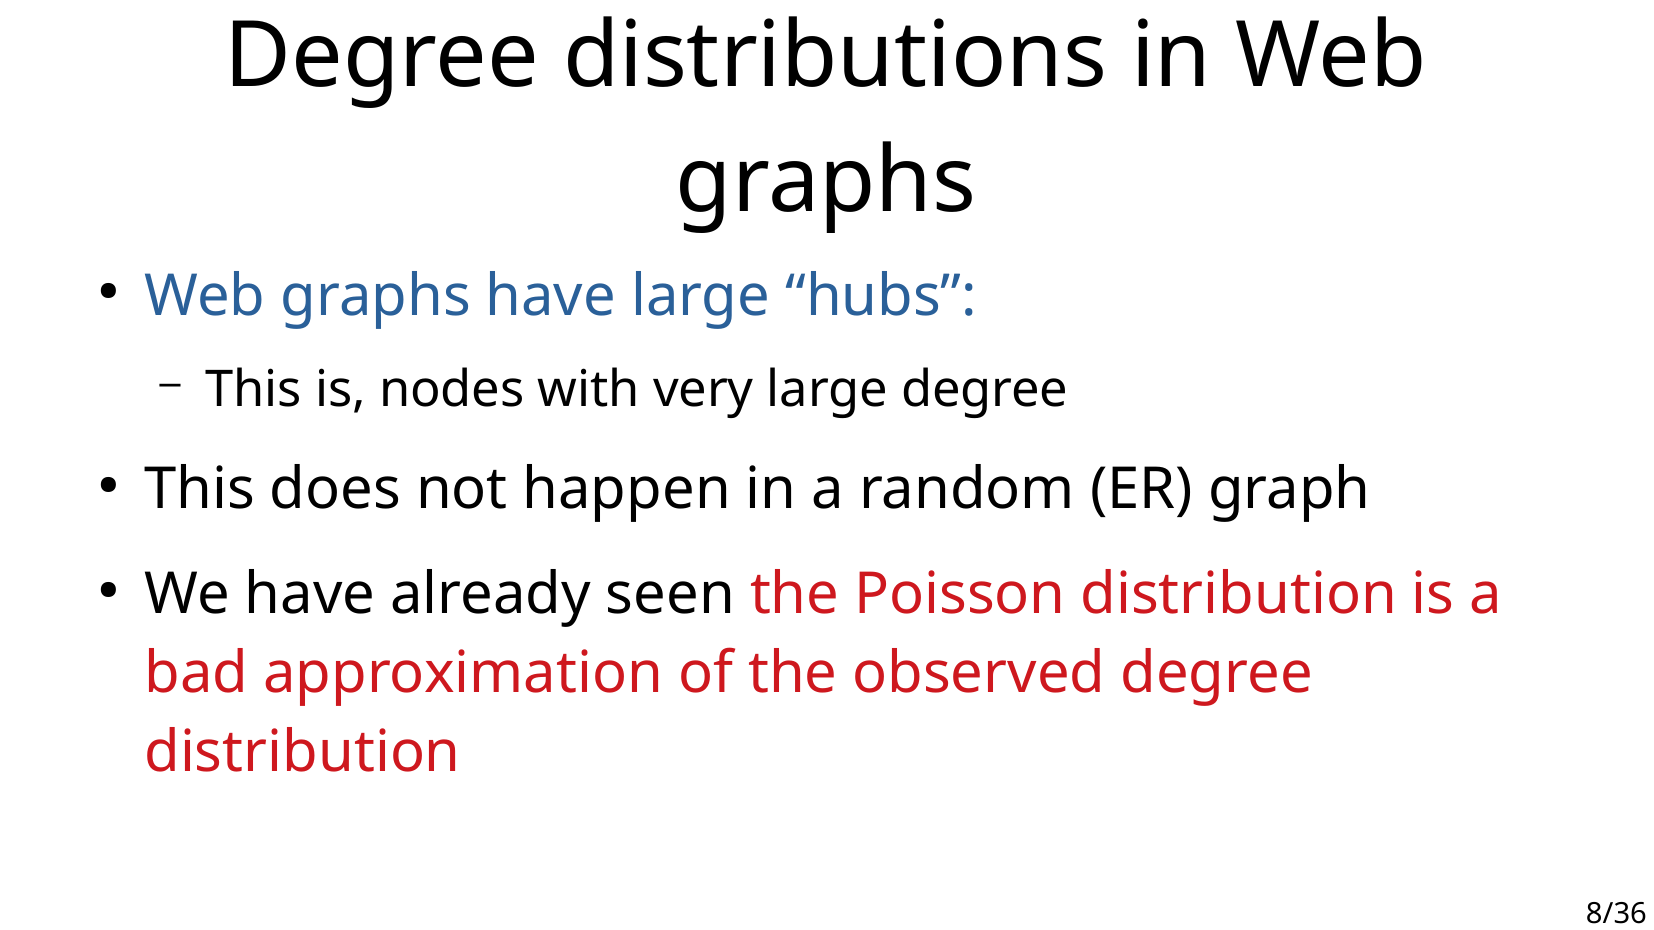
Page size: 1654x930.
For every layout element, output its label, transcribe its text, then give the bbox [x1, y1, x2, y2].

list Web graphs have large “hubs”: This is, nodes with very large degree This does not happen in a random (ER) graph We have already seen the Poisson distribution is a bad approximation of the observed degree distribution [82, 252, 1571, 793]
title Degree distributions in Web graphs [82, 1, 1571, 226]
